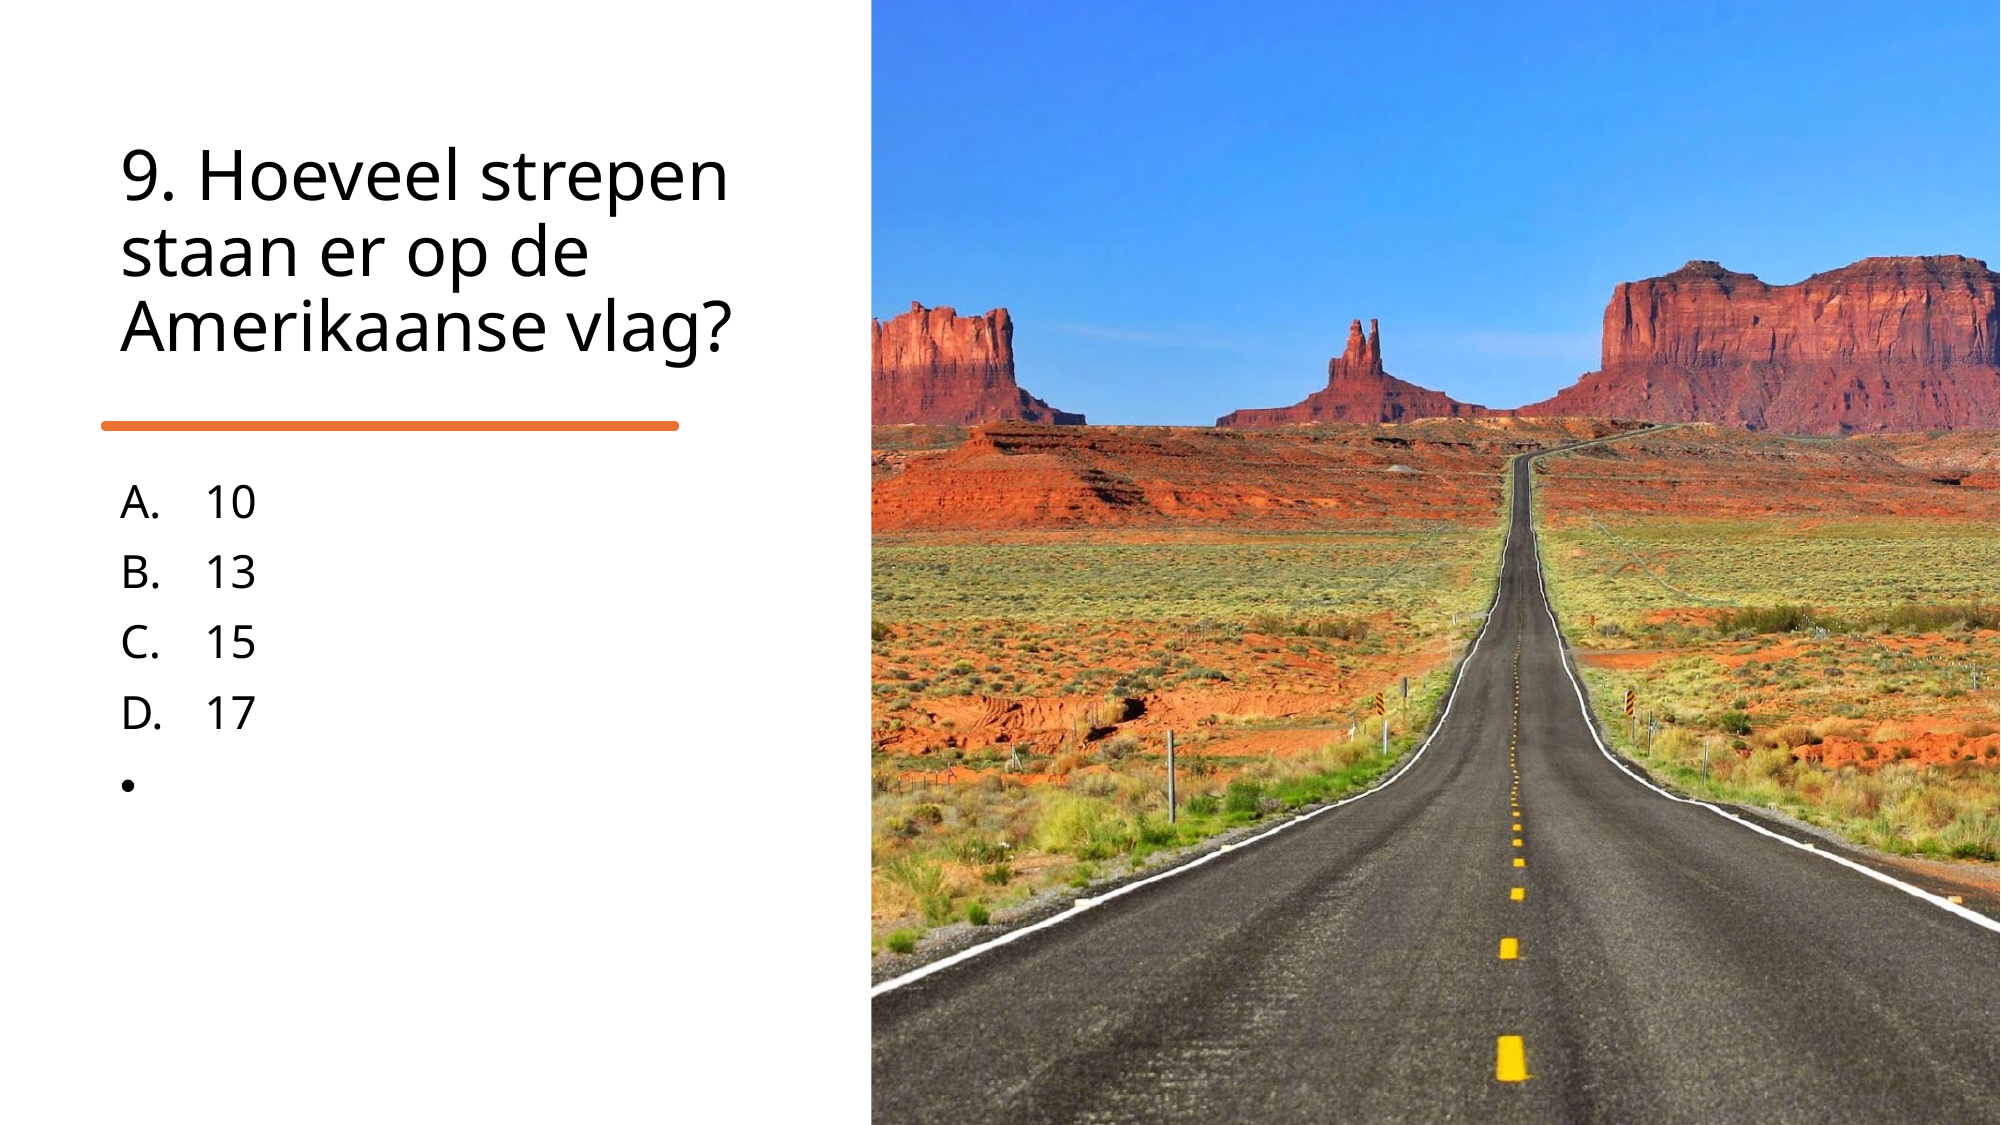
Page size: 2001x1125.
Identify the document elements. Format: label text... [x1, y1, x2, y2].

picture [871, 0, 2000, 1125]
title 9. Hoeveel strepen staan er op de Amerikaanse vlag? [105, 53, 822, 375]
list 10 13 15 17 [105, 471, 802, 1016]
text_box [0, 0, 871, 1125]
